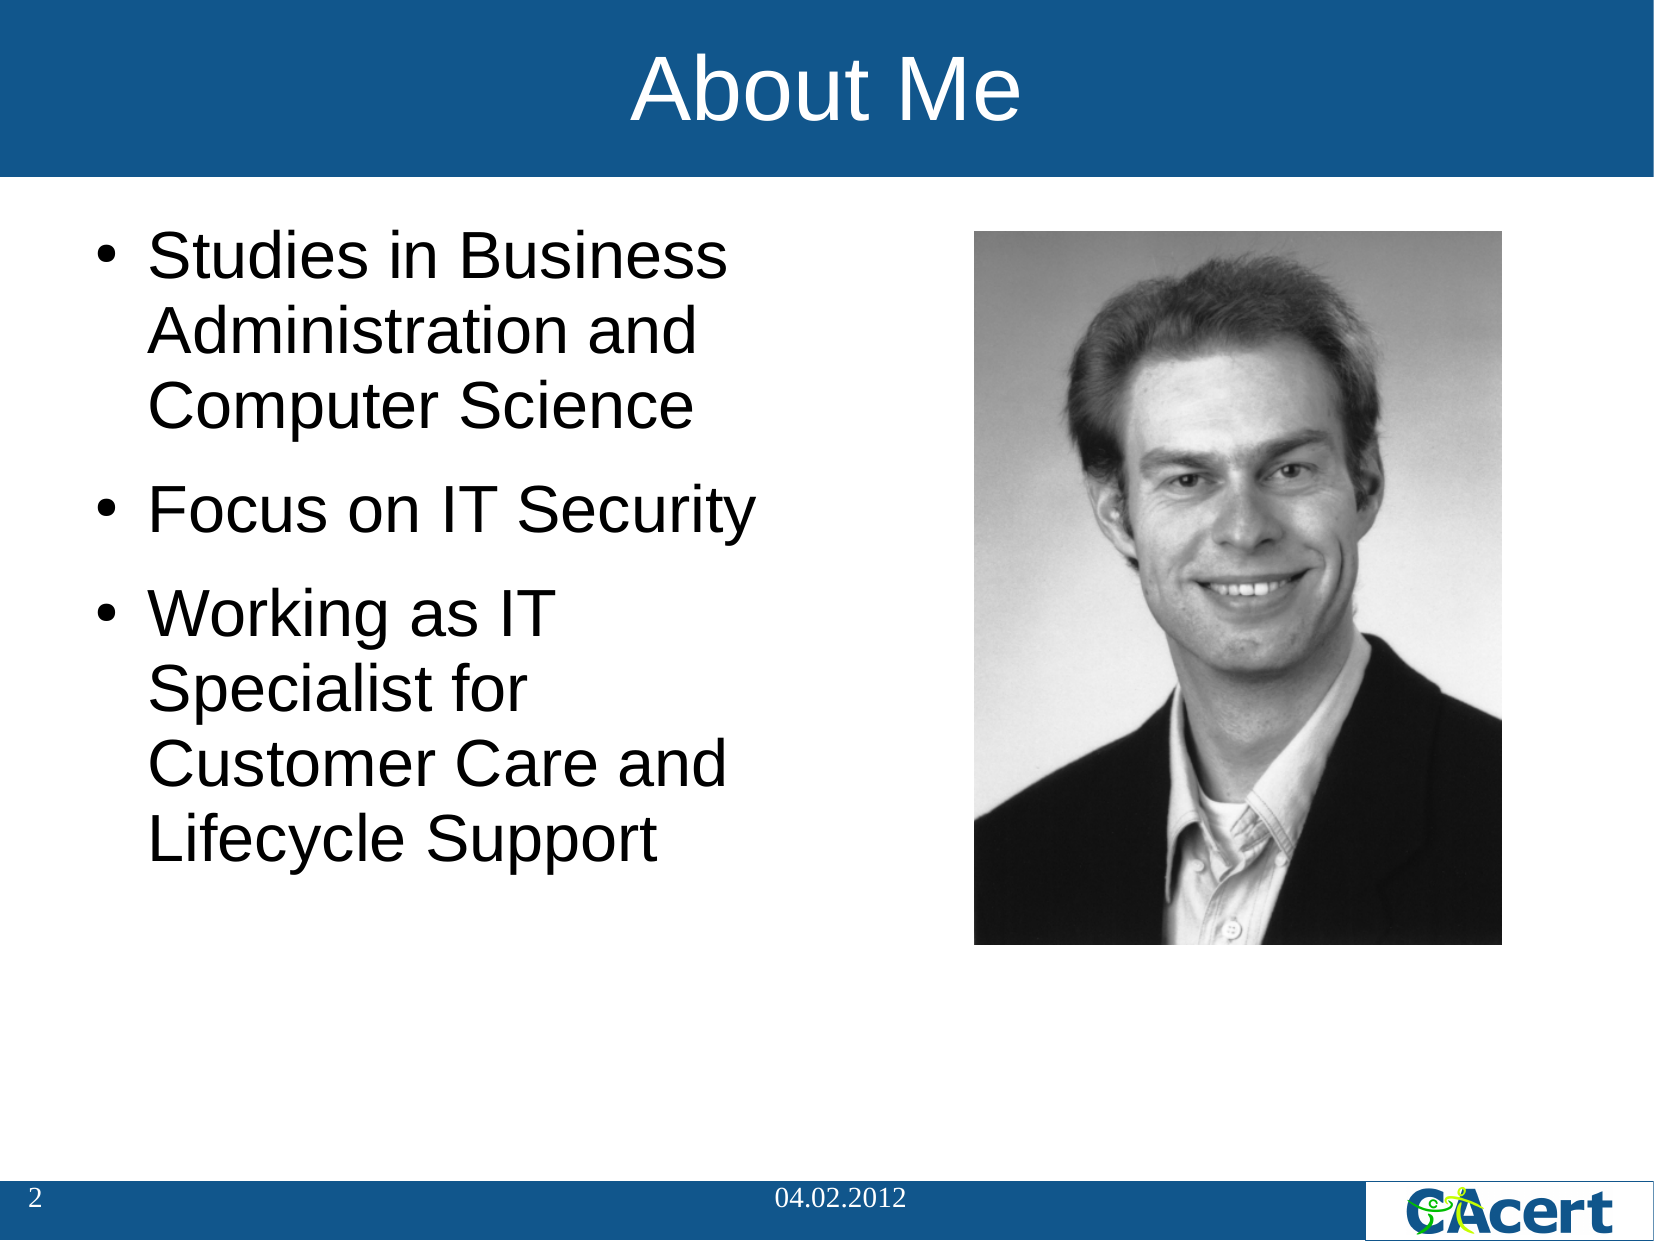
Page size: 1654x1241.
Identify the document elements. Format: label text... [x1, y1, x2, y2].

list Studies in Business Administration and Computer Science Focus on IT Security Working as IT Specialist for Customer Care and Lifecycle Support [76, 218, 827, 1038]
title About Me [82, 0, 1571, 178]
picture [974, 231, 1502, 945]
picture [1406, 1186, 1613, 1235]
